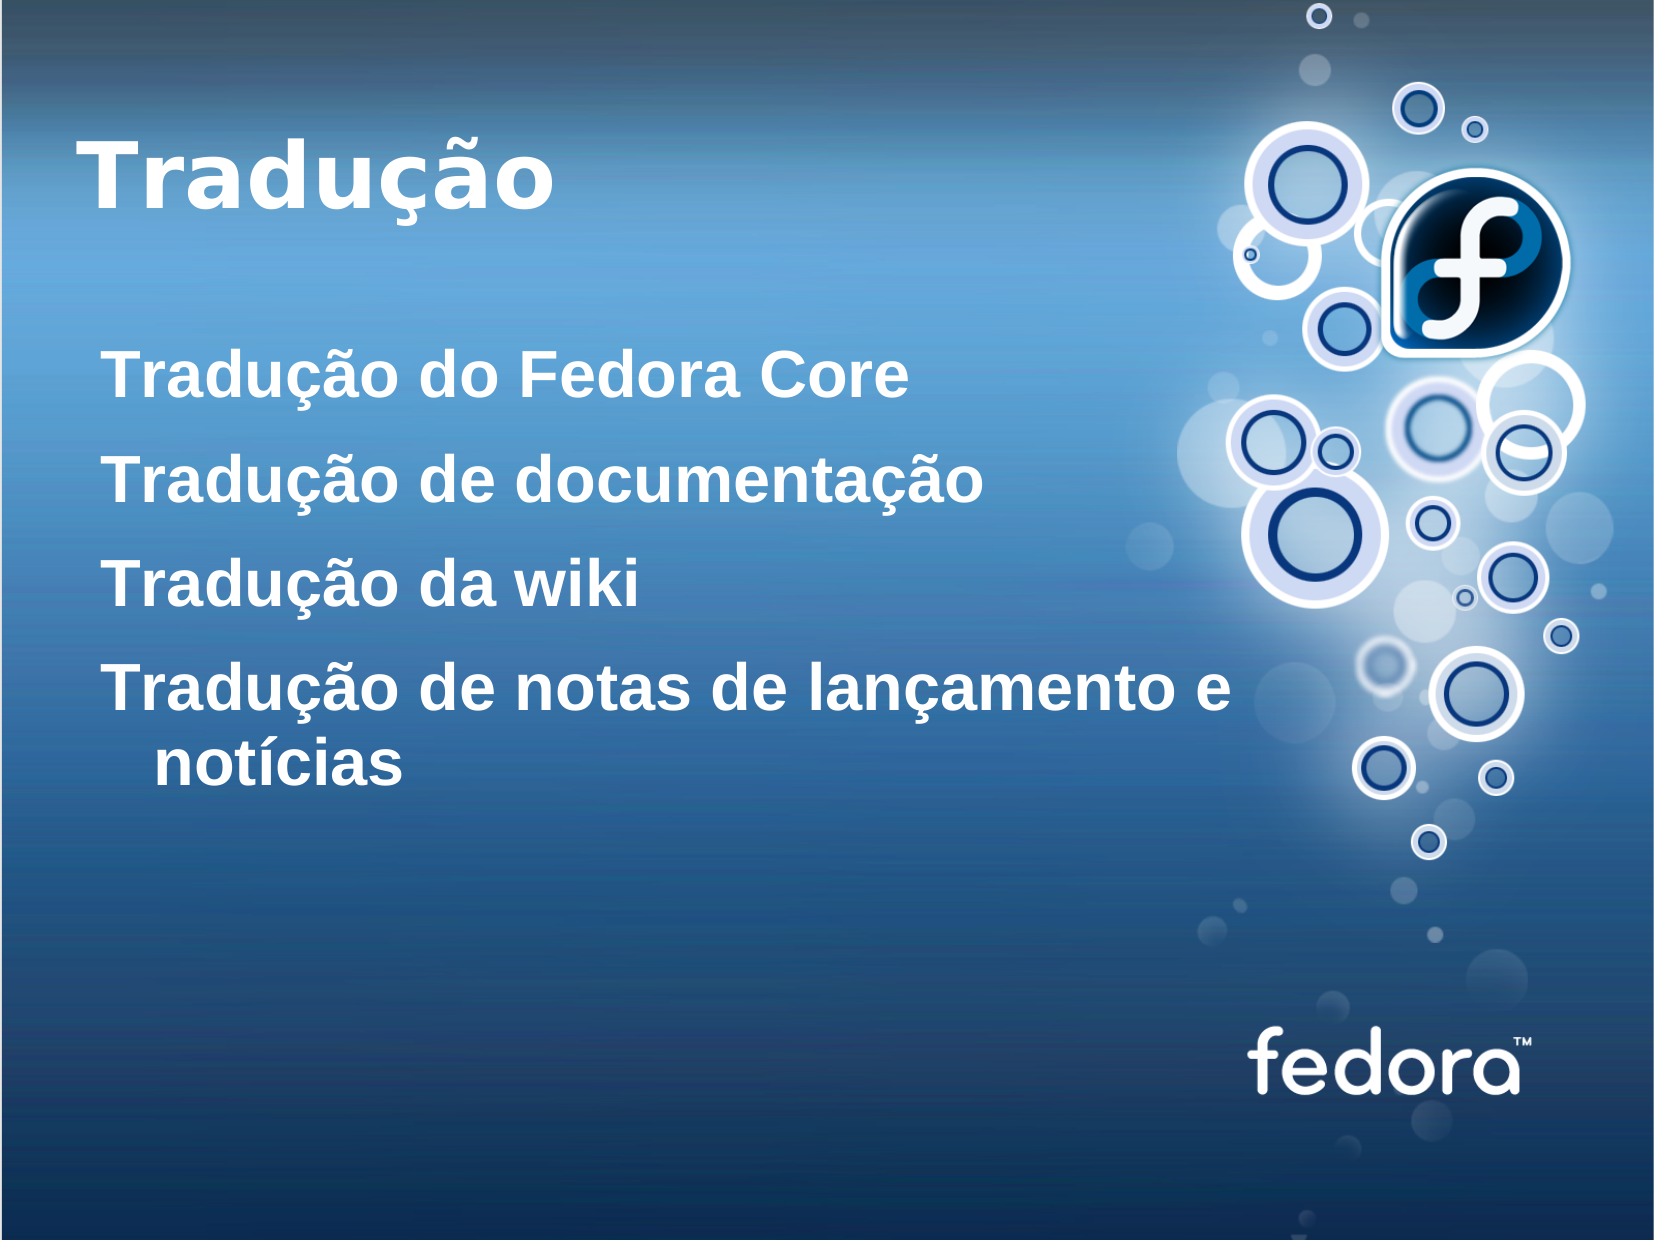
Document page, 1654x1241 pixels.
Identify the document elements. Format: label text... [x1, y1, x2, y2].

title Tradução [76, 73, 1565, 281]
picture [1, 0, 1654, 1240]
list Tradução do Fedora Core Tradução de documentação Tradução da wiki Tradução de notas de lançamento e notícias [82, 337, 1388, 1156]
